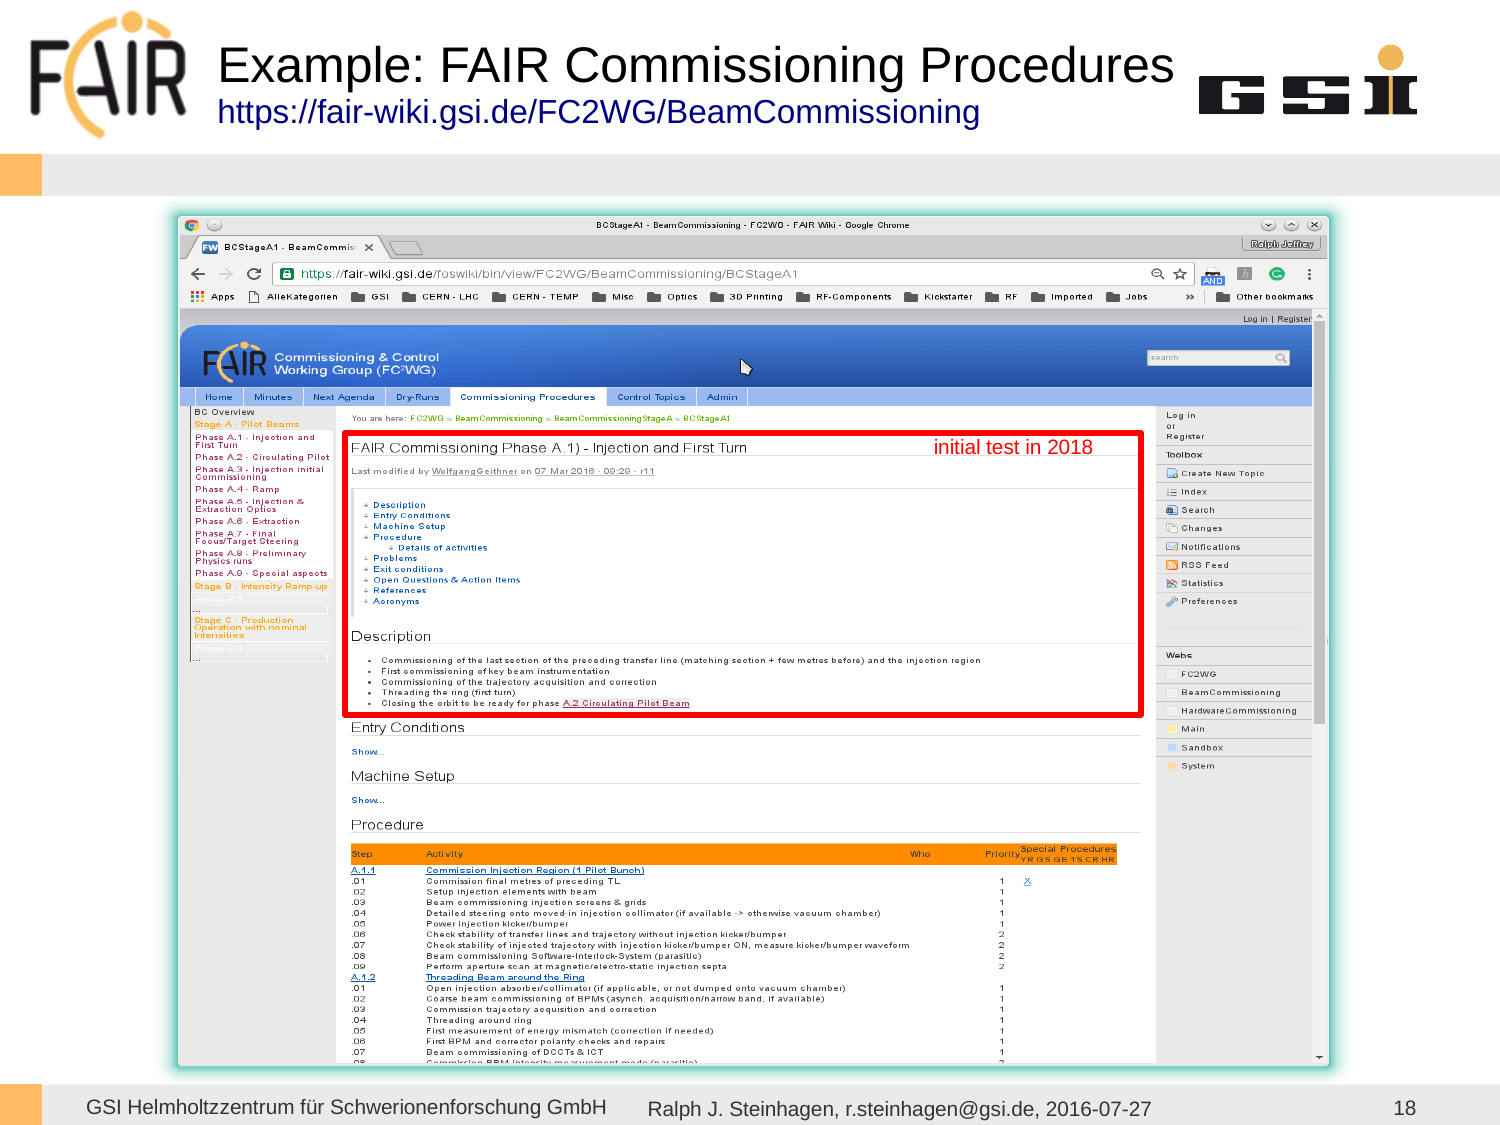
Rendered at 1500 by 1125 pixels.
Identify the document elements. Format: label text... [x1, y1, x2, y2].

picture [1197, 42, 1419, 117]
picture [30, 9, 187, 141]
picture [138, 183, 1368, 1099]
title Example: FAIR Commissioning Procedures https://fair-wiki.gsi.de/FC2WG/BeamCommissioning [217, 20, 1180, 147]
text_box initial test in 2018 [918, 428, 1146, 553]
